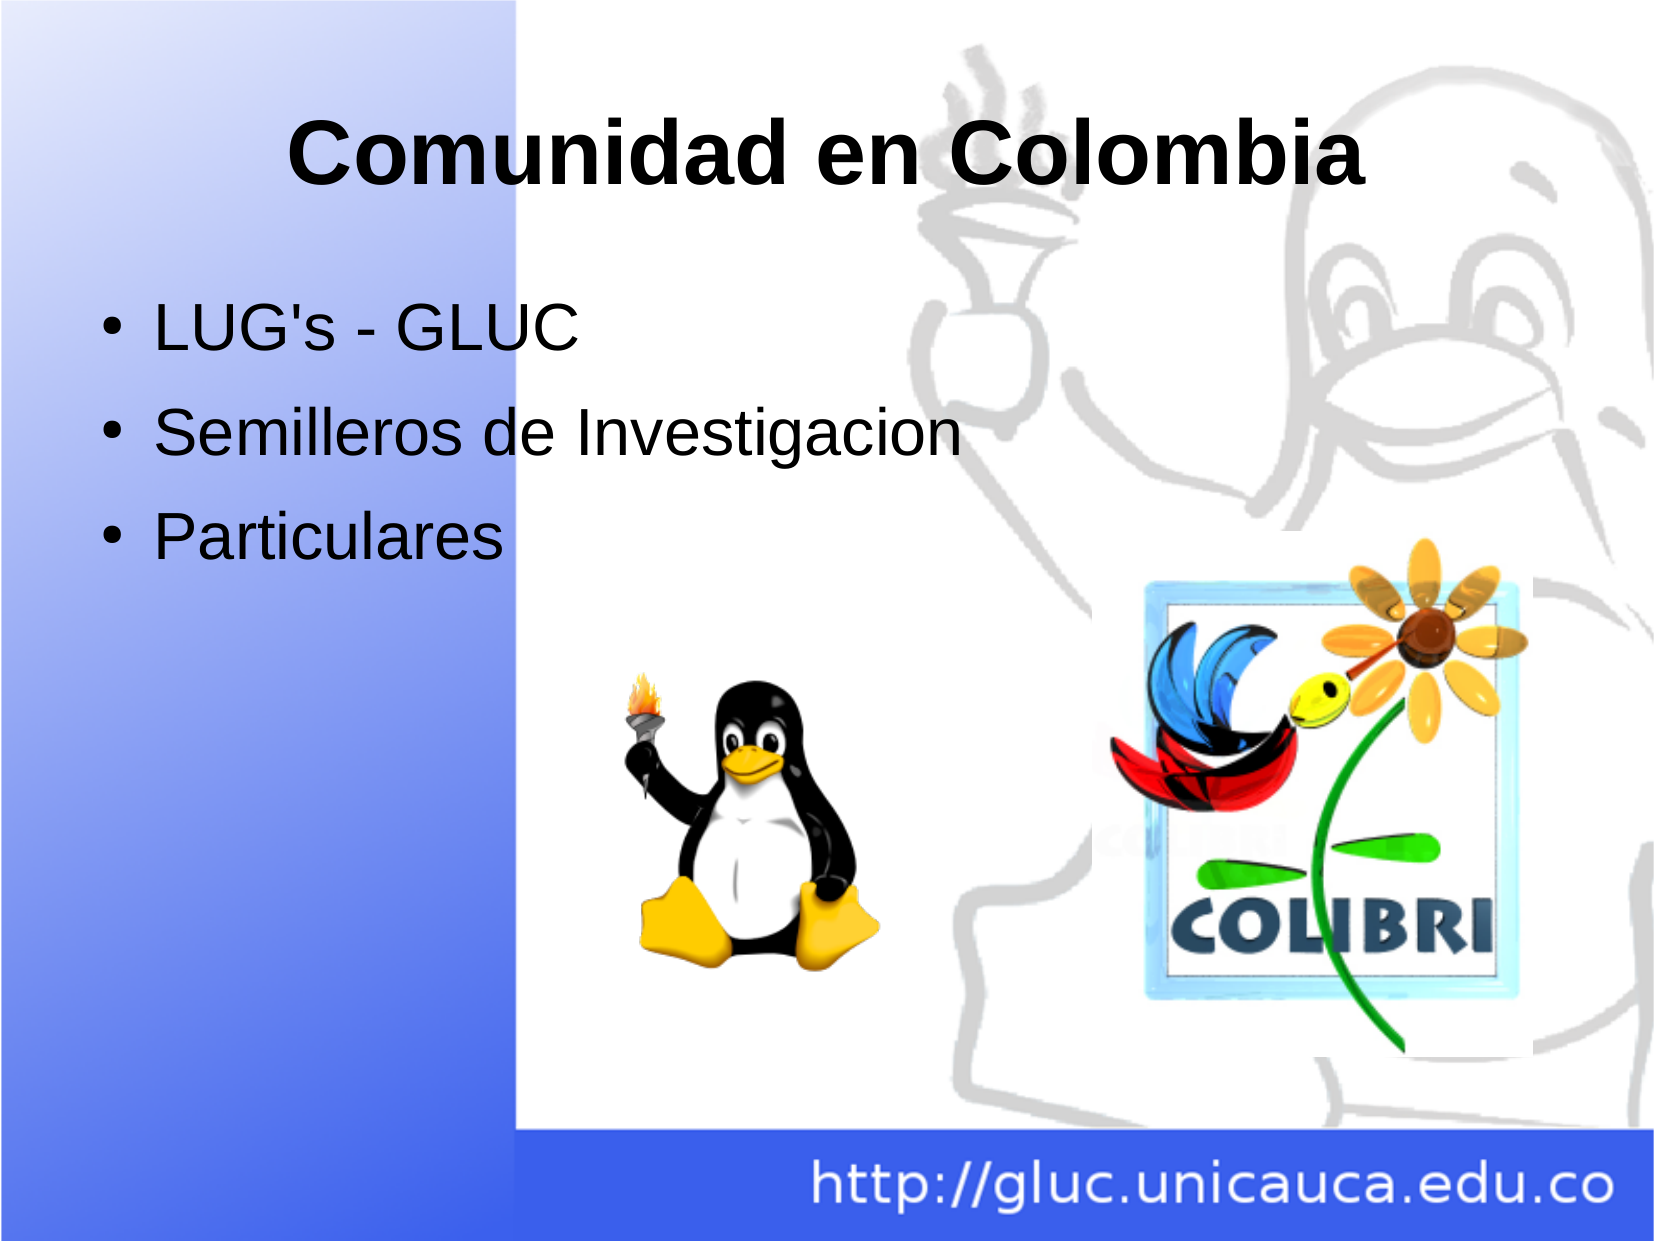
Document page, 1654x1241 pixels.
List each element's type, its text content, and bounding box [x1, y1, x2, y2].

picture [0, 0, 1654, 1241]
title Comunidad en Colombia [82, 49, 1571, 257]
list LUG's - GLUC Semilleros de Investigacion Particulares [82, 290, 1571, 1109]
